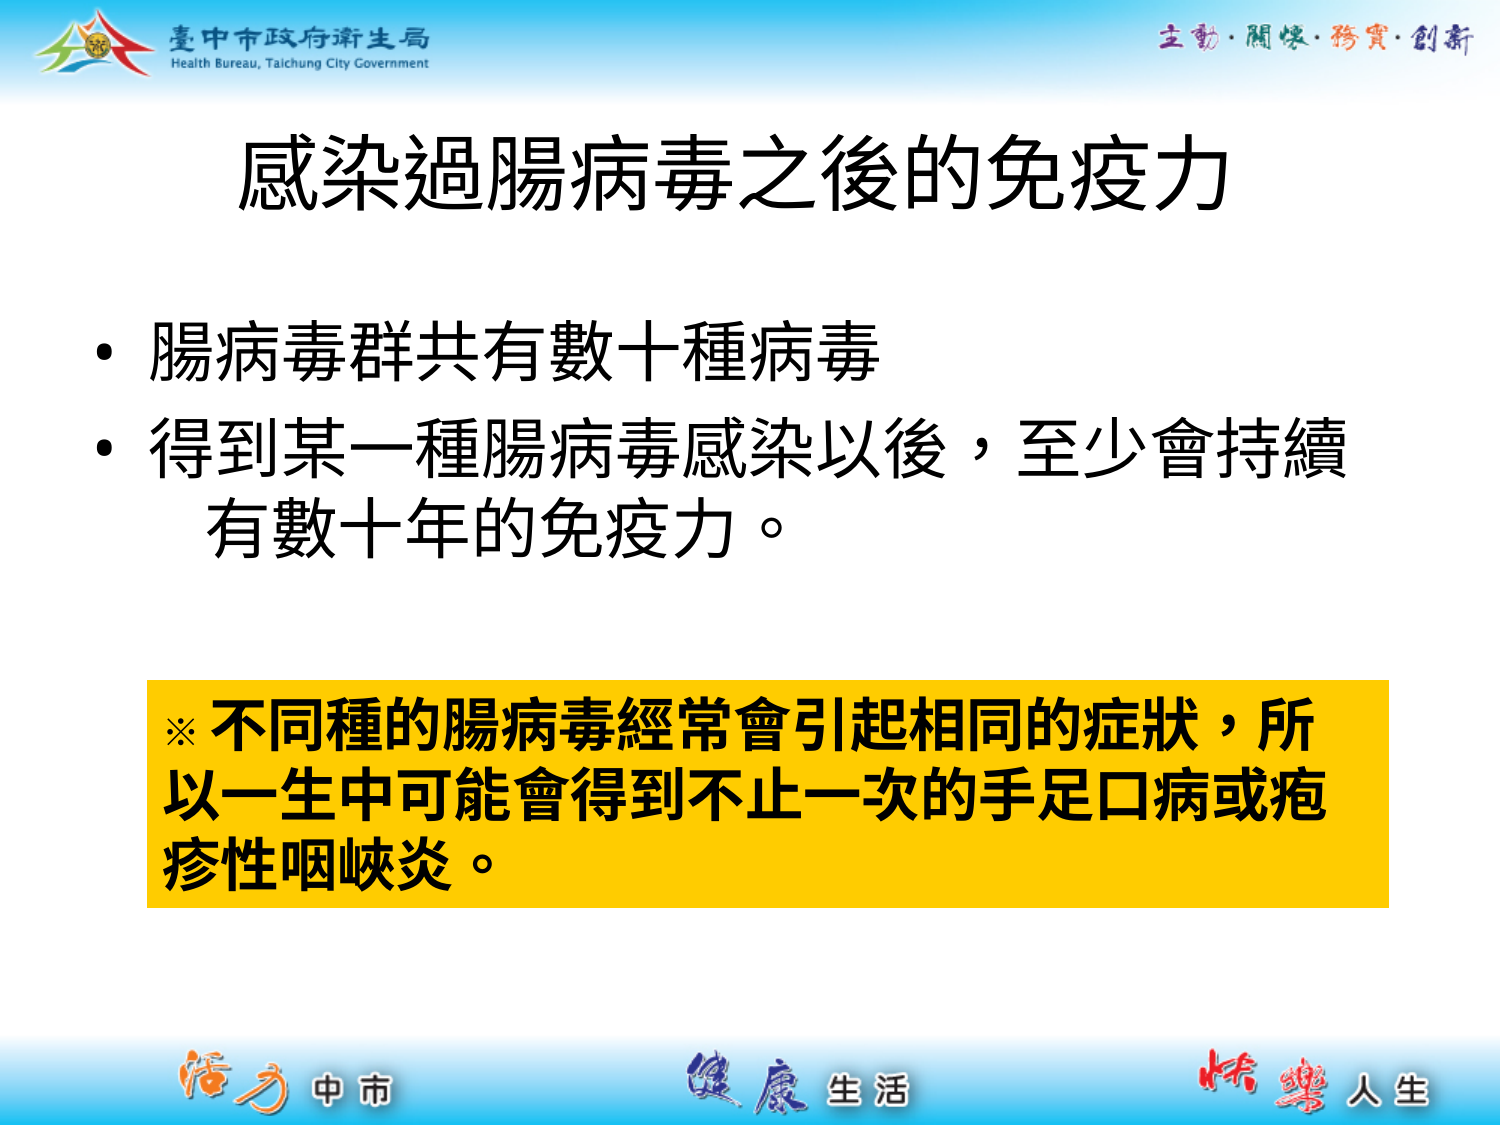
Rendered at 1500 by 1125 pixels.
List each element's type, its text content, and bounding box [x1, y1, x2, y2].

list 腸病毒群共有數十種病毒 得到某一種腸病毒感染以後，至少會持續有數十年的免疫力。 [76, 302, 1427, 975]
title 感染過腸病毒之後的免疫力 [88, 113, 1439, 268]
text_box ※不同種的腸病毒經常會引起相同的症狀，所以一生中可能會得到不止一次的手足口病或疱疹性咽峽炎。 [147, 680, 1389, 908]
